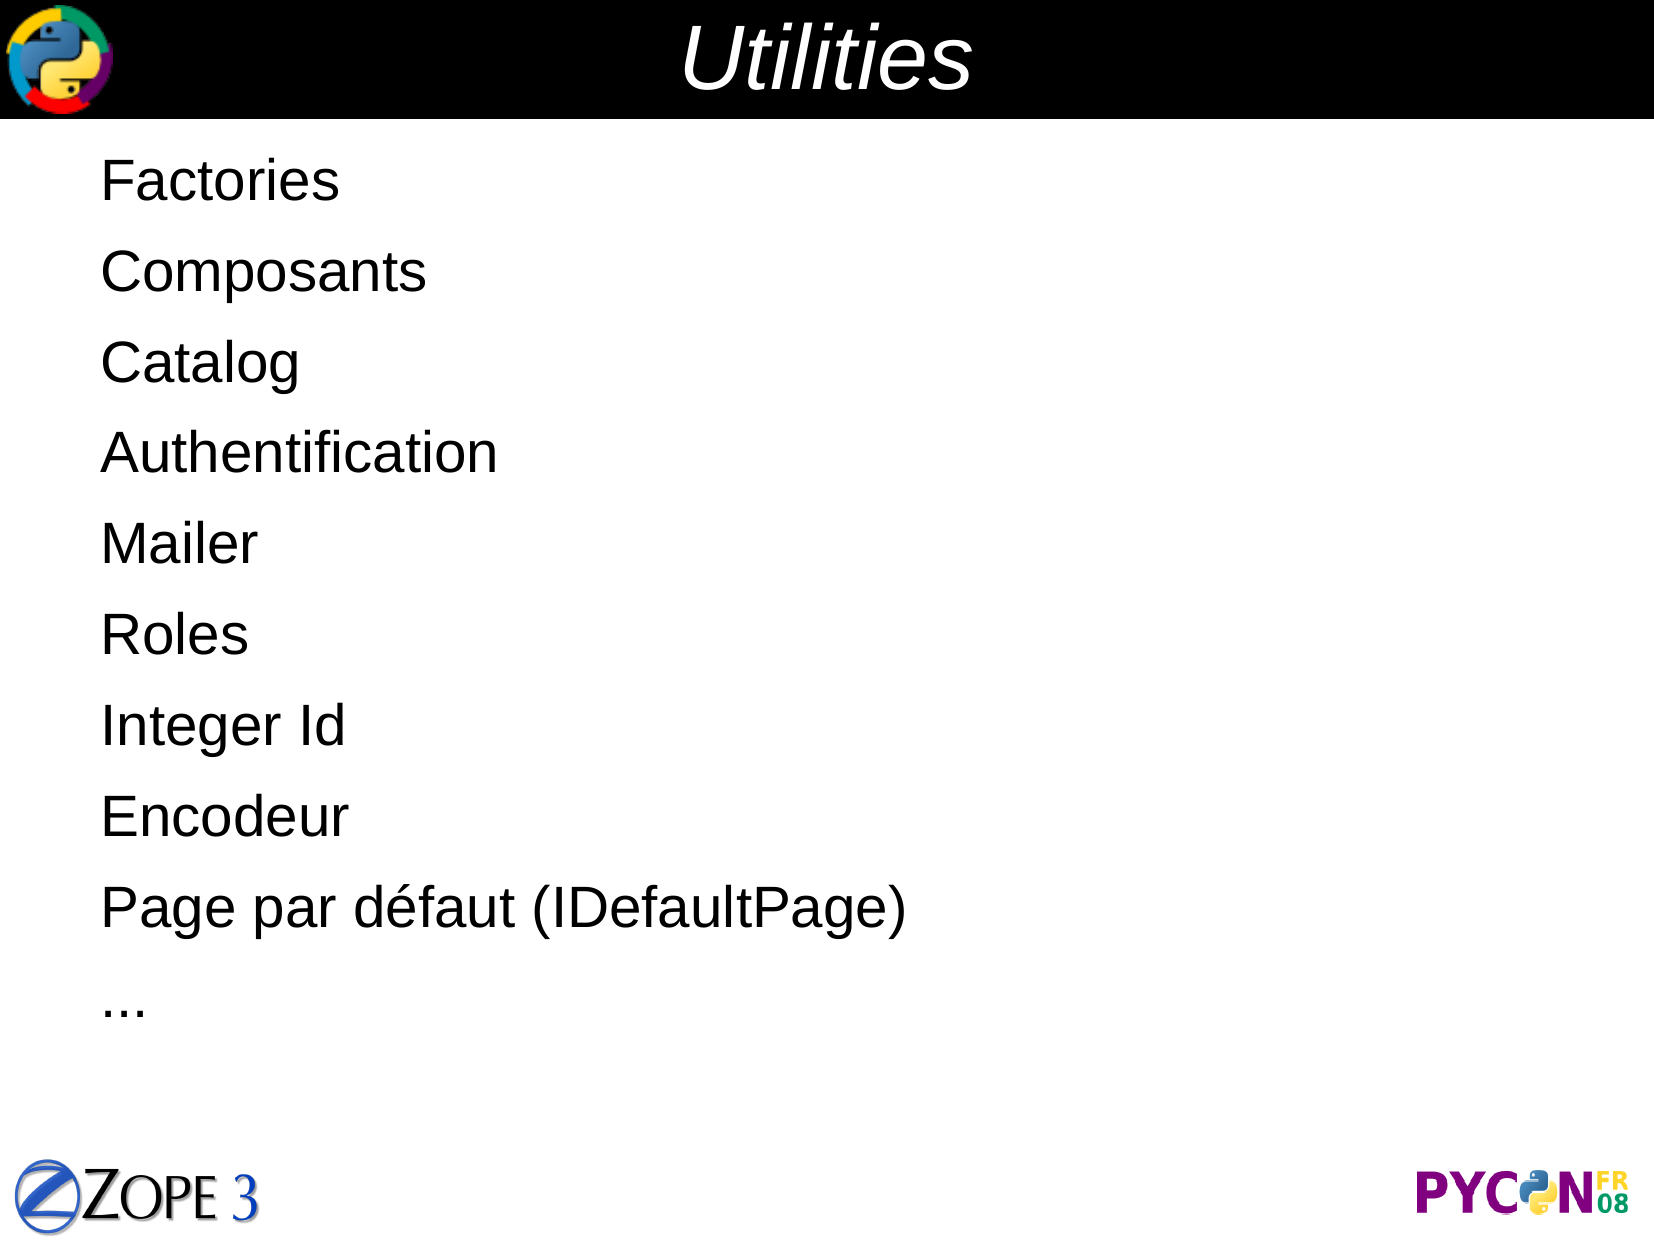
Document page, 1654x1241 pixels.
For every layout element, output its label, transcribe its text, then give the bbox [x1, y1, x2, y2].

picture [1417, 1170, 1628, 1215]
picture [0, 1144, 266, 1241]
list Factories Composants Catalog Authentification Mailer Roles Integer Id Encodeur Page par défaut (IDefaultPage) ... [82, 147, 1571, 1109]
title Utilities [0, 0, 1654, 119]
